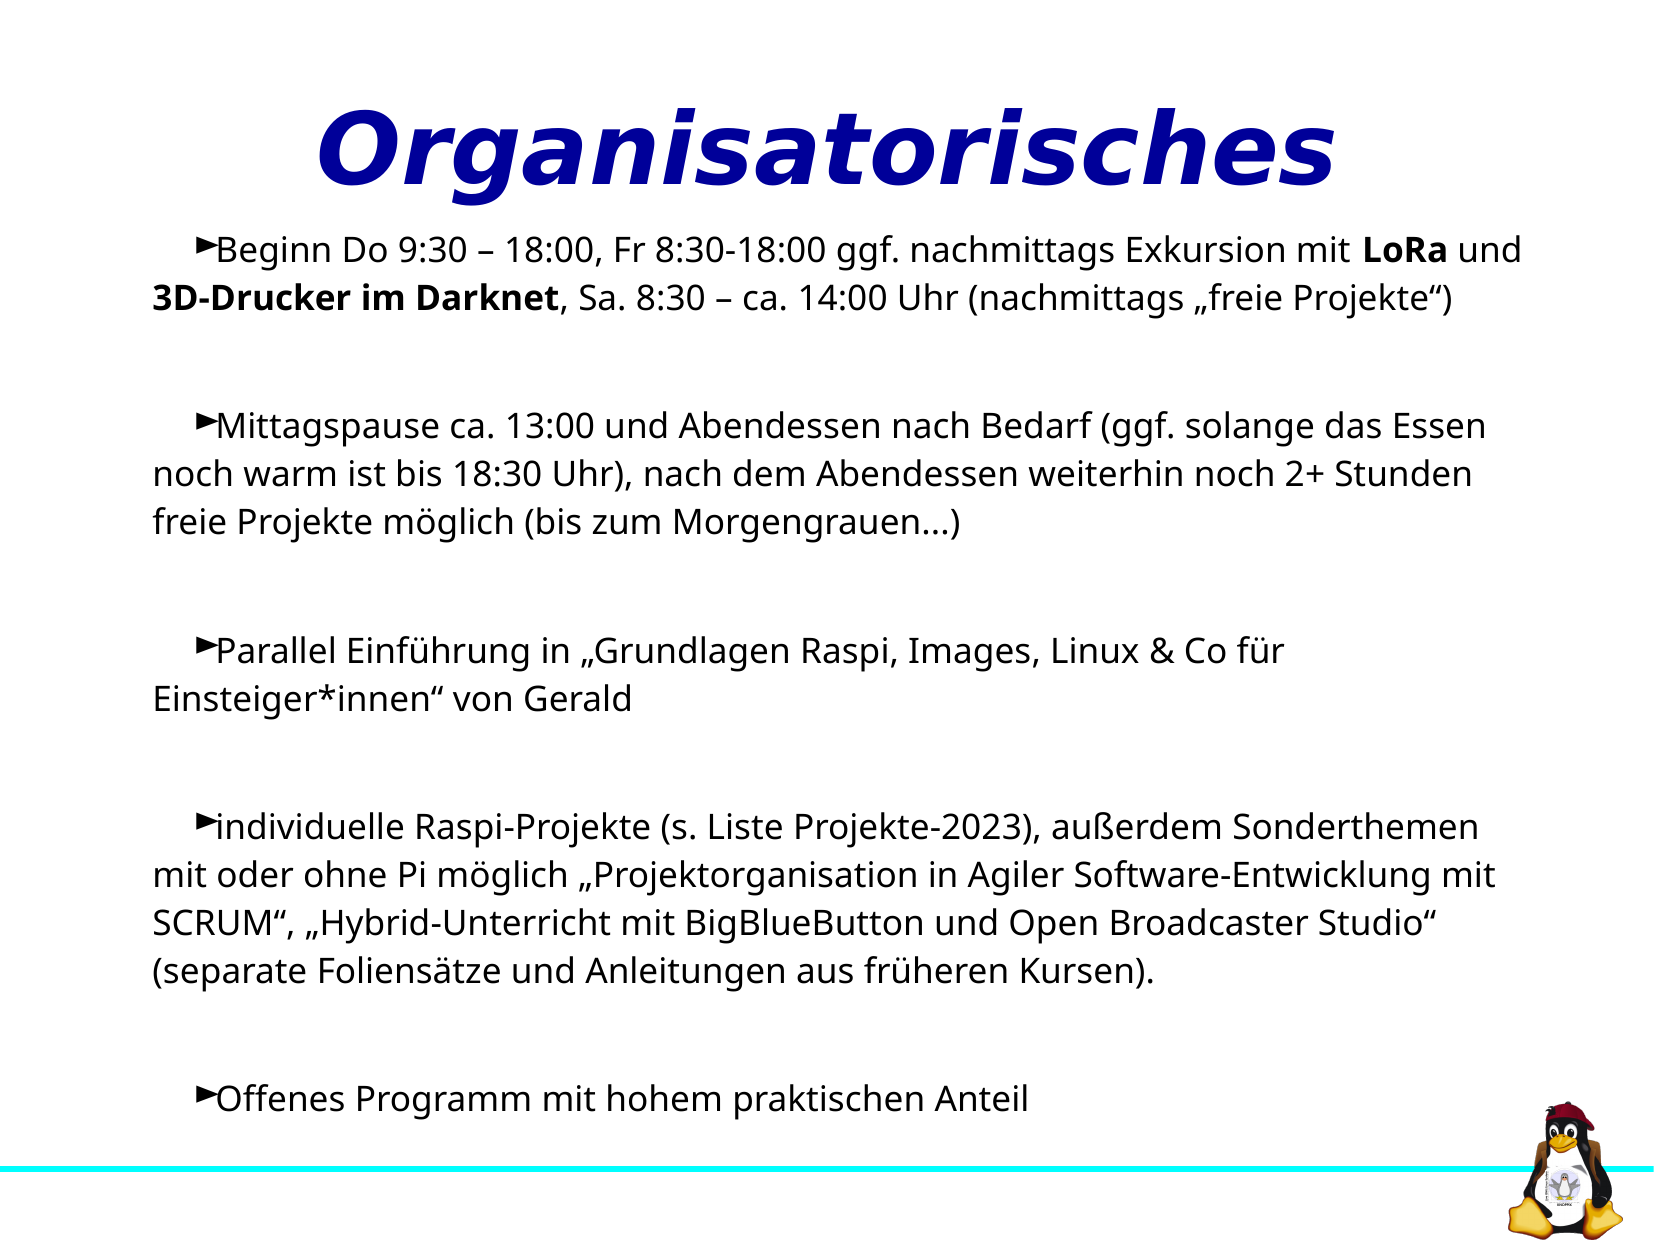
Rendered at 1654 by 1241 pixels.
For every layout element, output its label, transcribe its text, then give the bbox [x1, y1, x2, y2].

title Organisatorisches [121, 46, 1534, 224]
picture [1505, 1100, 1625, 1241]
list Beginn Do 9:30 – 18:00, Fr 8:30-18:00 ggf. nachmittags Exkursion mit LoRa und 3D-Drucker im Darknet, Sa. 8:30 – ca. 14:00 Uhr (nachmittags „freie Projekte“) Mittagspause ca. 13:00 und Abendessen nach Bedarf (ggf. solange das Essen noch warm ist bis 18:30 Uhr), nach dem Abendessen weiterhin noch 2+ Stunden freie Projekte möglich (bis zum Morgengrauen...) Parallel Einführung in „Grundlagen Raspi, Images, Linux & Co für Einsteiger*innen“ von Gerald individuelle Raspi-Projekte (s. Liste Projekte-2023), außerdem Sonderthemen mit oder ohne Pi möglich „Projektorganisation in Agiler Software-Entwicklung mit SCRUM“, „Hybrid-Unterricht mit BigBlueButton und Open Broadcaster Studio“ (separate Foliensätze und Anleitungen aus früheren Kursen). Offenes Programm mit hohem praktischen Anteil [96, 224, 1536, 1168]
